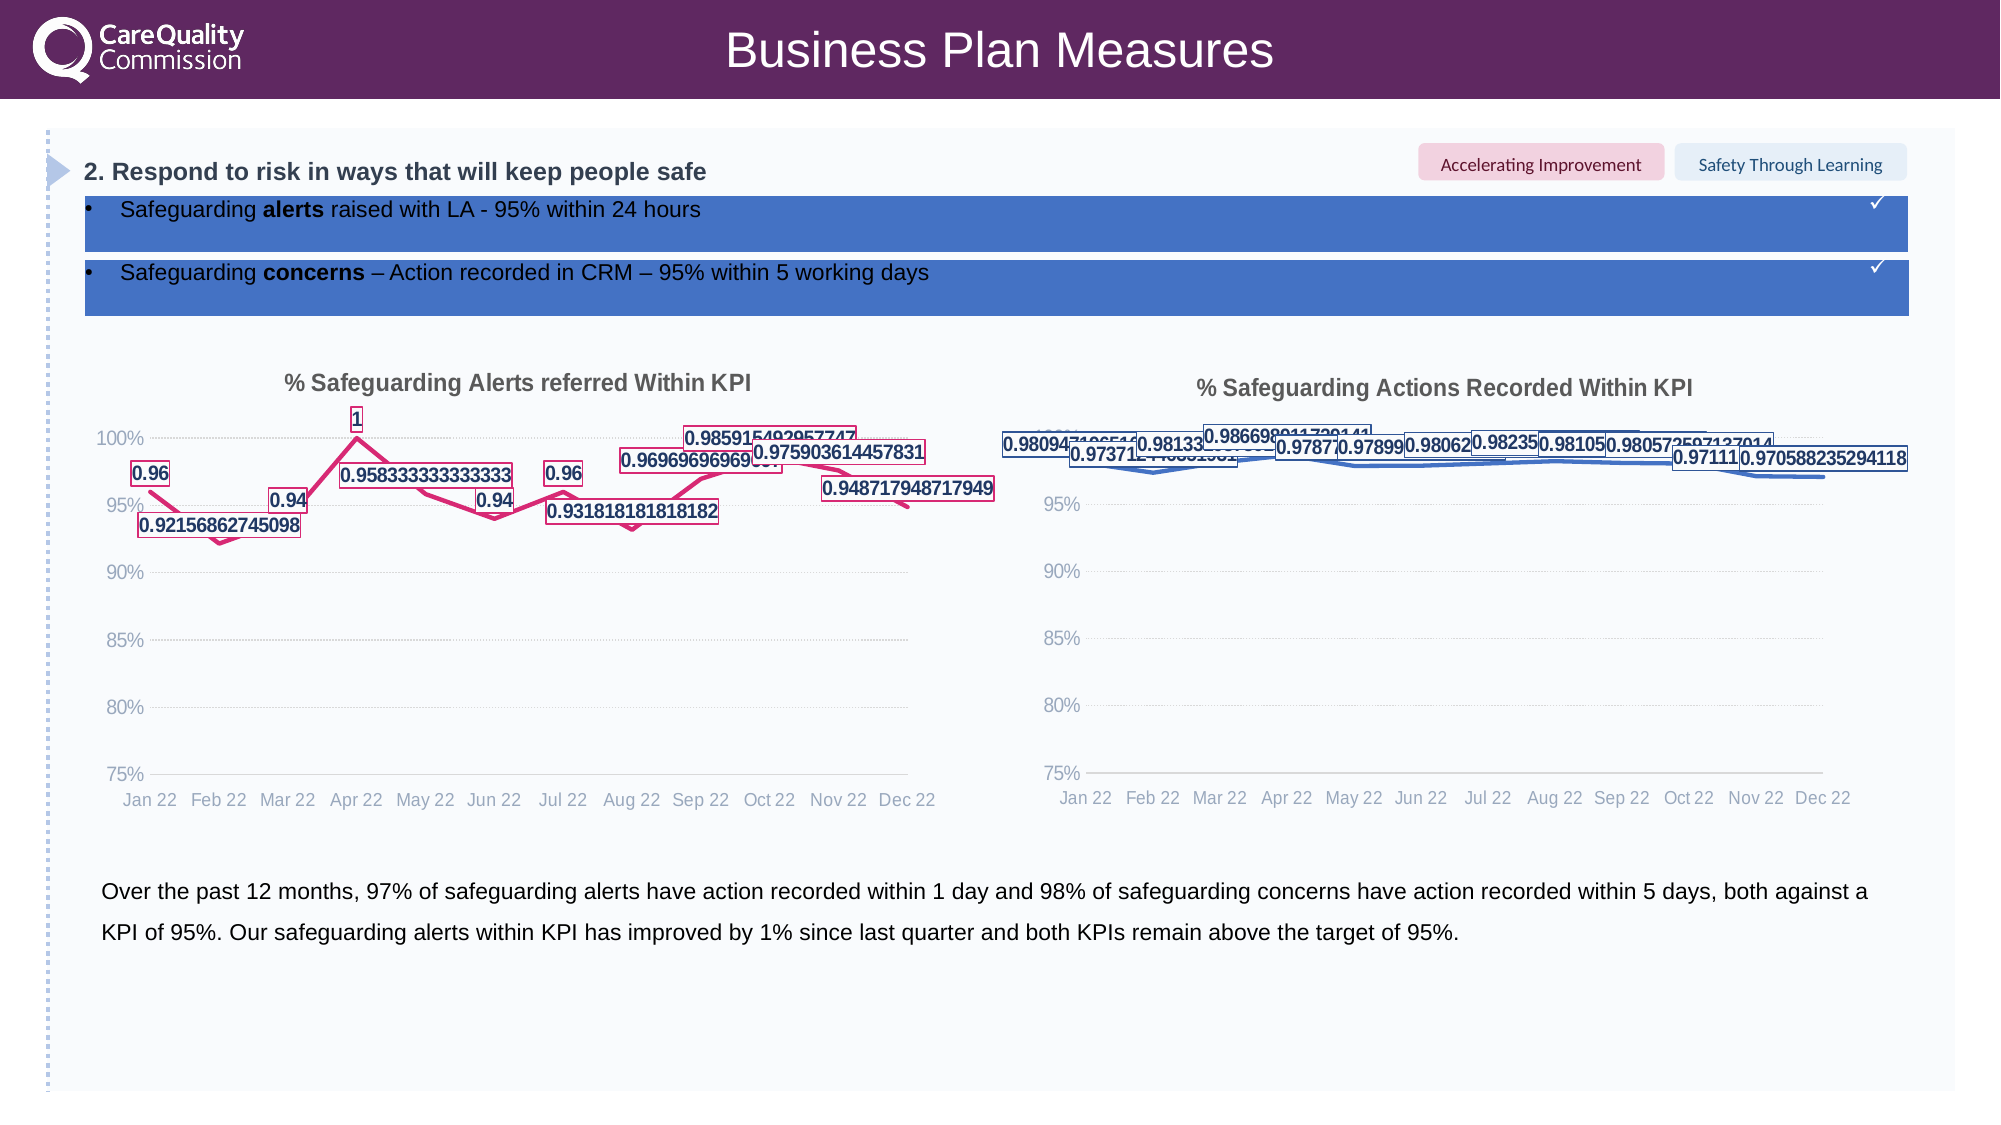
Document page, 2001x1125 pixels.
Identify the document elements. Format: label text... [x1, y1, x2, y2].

picture [32, 16, 245, 84]
text_box Accelerating Improvement [1418, 143, 1665, 181]
table_header  [1848, 260, 1909, 316]
text_box Safety Through Learning [1674, 143, 1908, 181]
text_box [0, 0, 2000, 99]
table_header  [1848, 196, 1908, 252]
text_box 2. Respond to risk in ways that will keep people safe [69, 147, 984, 194]
text_box Business Plan Measures [641, 9, 1358, 86]
chart [86, 344, 1914, 822]
text_box [47, 128, 1955, 1091]
text_box Over the past 12 months, 97% of safeguarding alerts have action recorded within 1 day and 98% of safeguarding concerns have action recorded within 5 days, both against a KPI of 95%. Our safeguarding alerts within KPI has improved by 1% since last quarter and both KPIs remain above the target of 95%. [86, 855, 1910, 991]
table_header Safeguarding concerns – Action recorded in CRM – 95% within 5 working days [85, 260, 1848, 316]
table_header Safeguarding alerts raised with LA - 95% within 24 hours [85, 196, 1848, 252]
